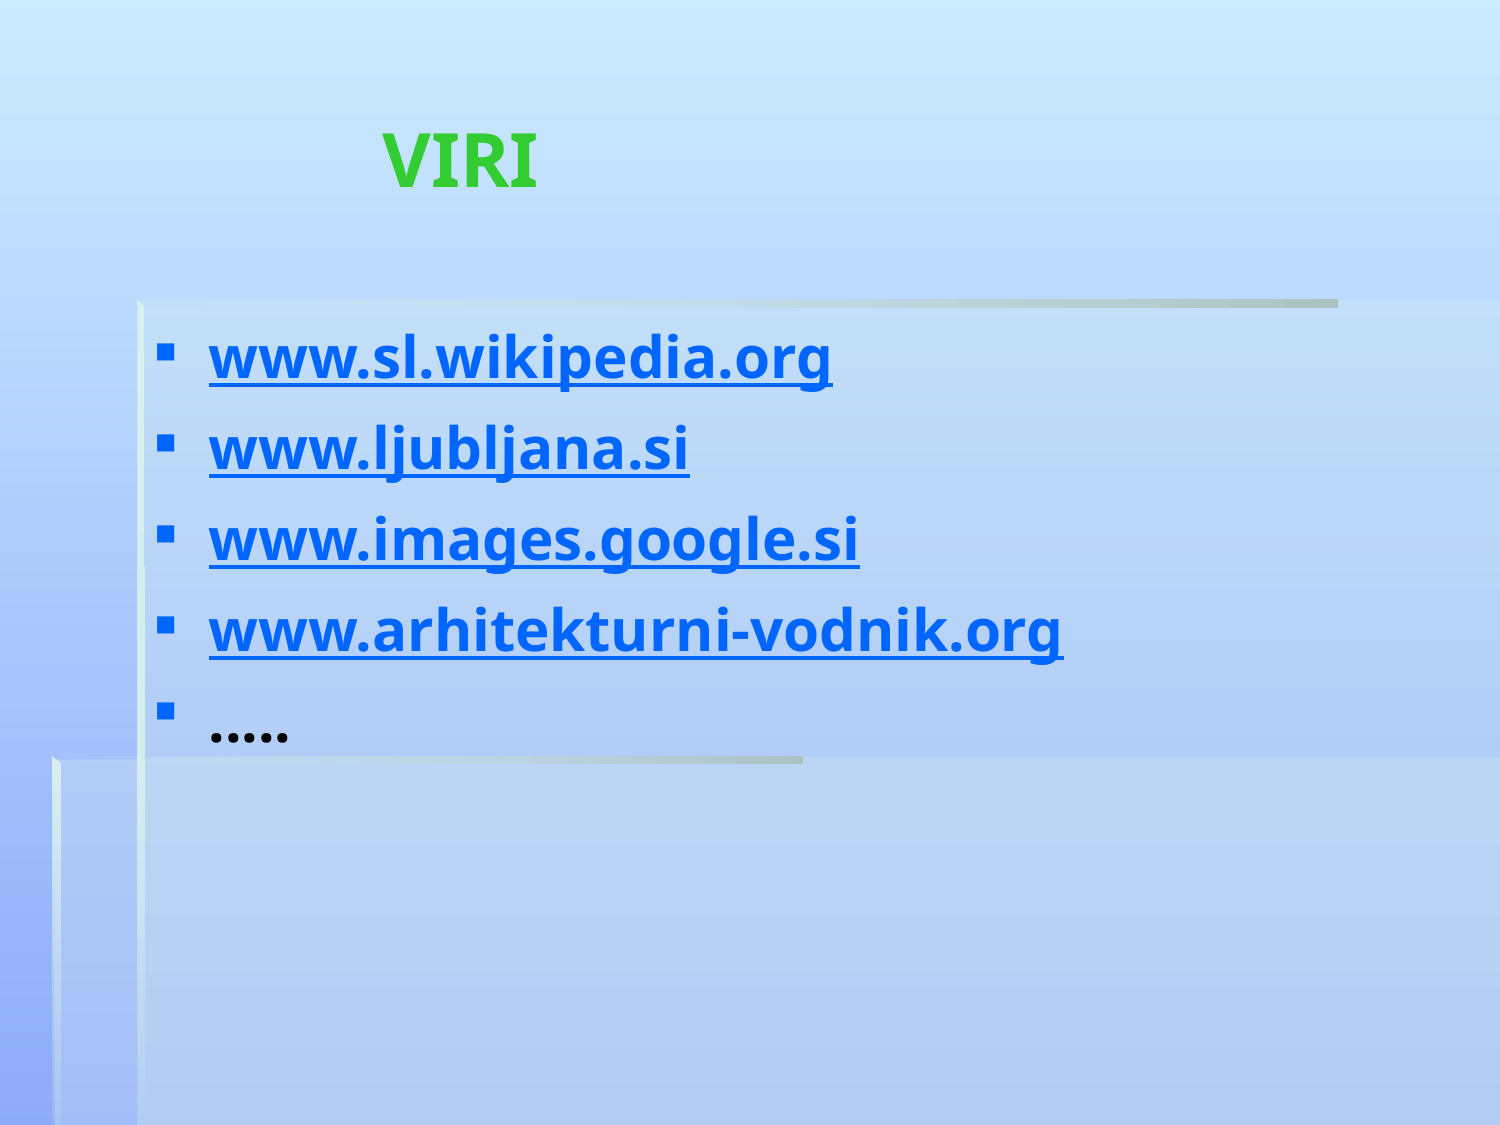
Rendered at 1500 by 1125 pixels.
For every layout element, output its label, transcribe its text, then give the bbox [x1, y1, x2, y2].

title VIRI [75, 40, 1451, 275]
list www.sl.wikipedia.org www.ljubljana.si www.images.google.si www.arhitekturni-vodnik.org ..... [137, 312, 1451, 1000]
